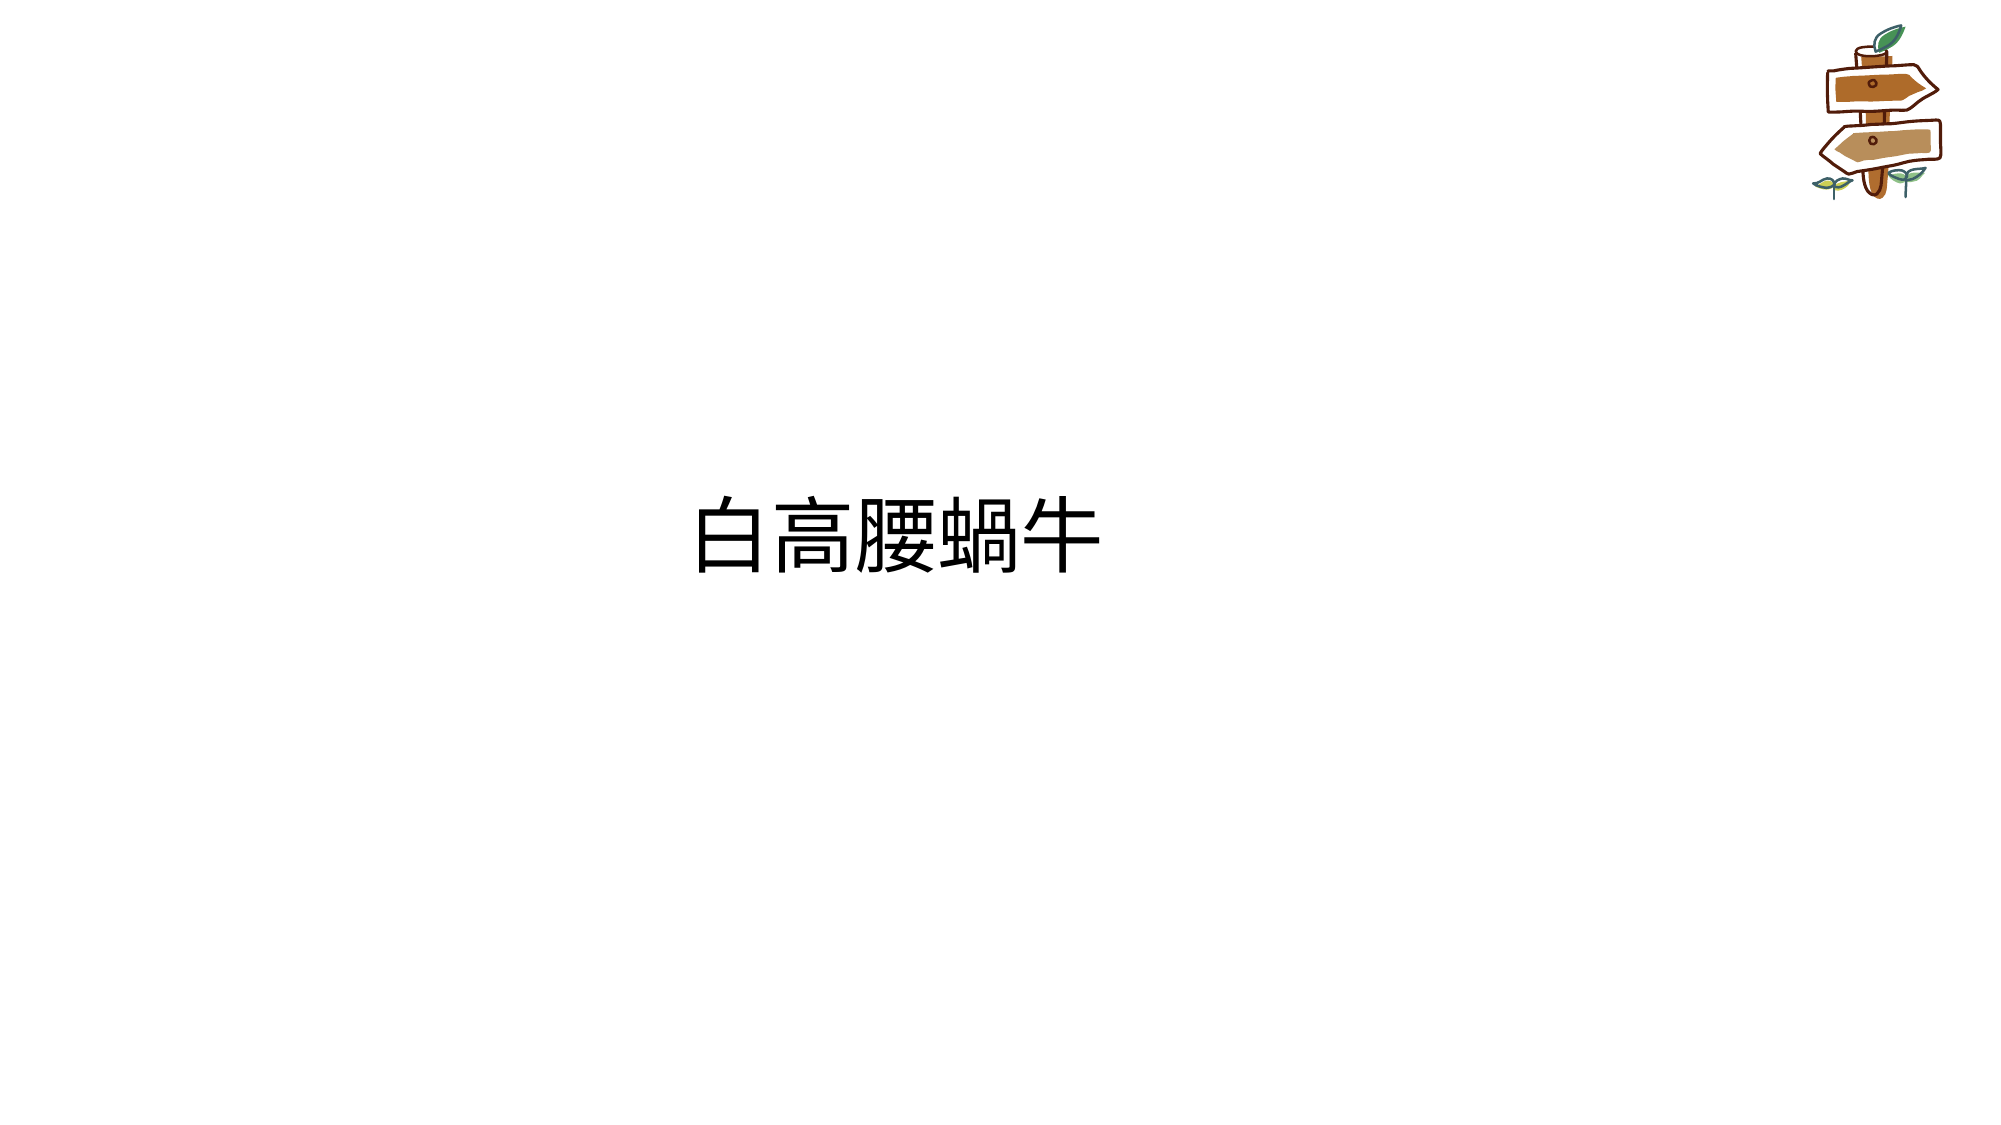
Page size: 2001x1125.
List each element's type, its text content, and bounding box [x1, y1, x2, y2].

text_box 白高腰蝸牛 [672, 475, 1462, 693]
picture [1811, 24, 1944, 201]
